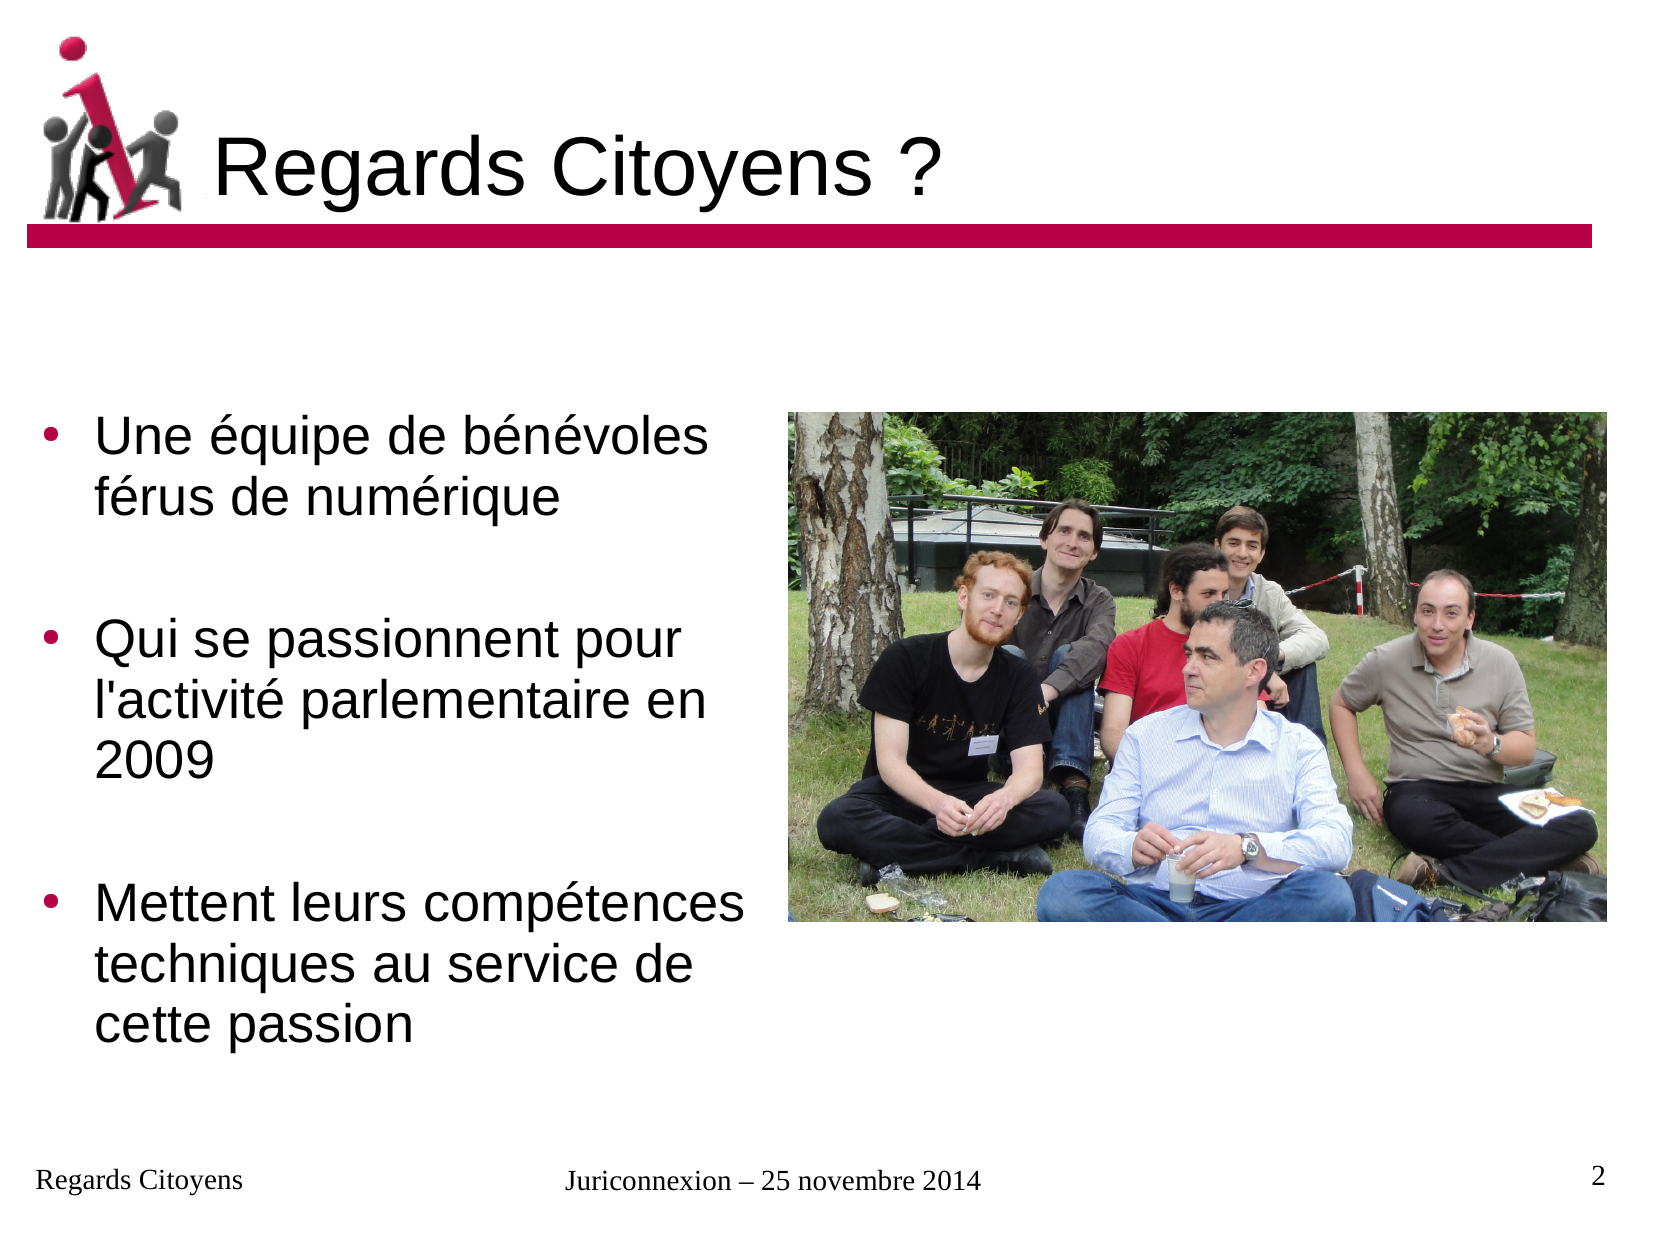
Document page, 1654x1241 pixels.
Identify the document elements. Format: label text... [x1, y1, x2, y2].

title Regards Citoyens ? [212, 70, 1565, 264]
picture [788, 412, 1607, 922]
list Une équipe de bénévoles férus de numérique Qui se passionnent pour l'activité parlementaire en 2009 Mettent leurs compétences techniques au service de cette passion [23, 301, 762, 1120]
picture [27, 31, 208, 224]
